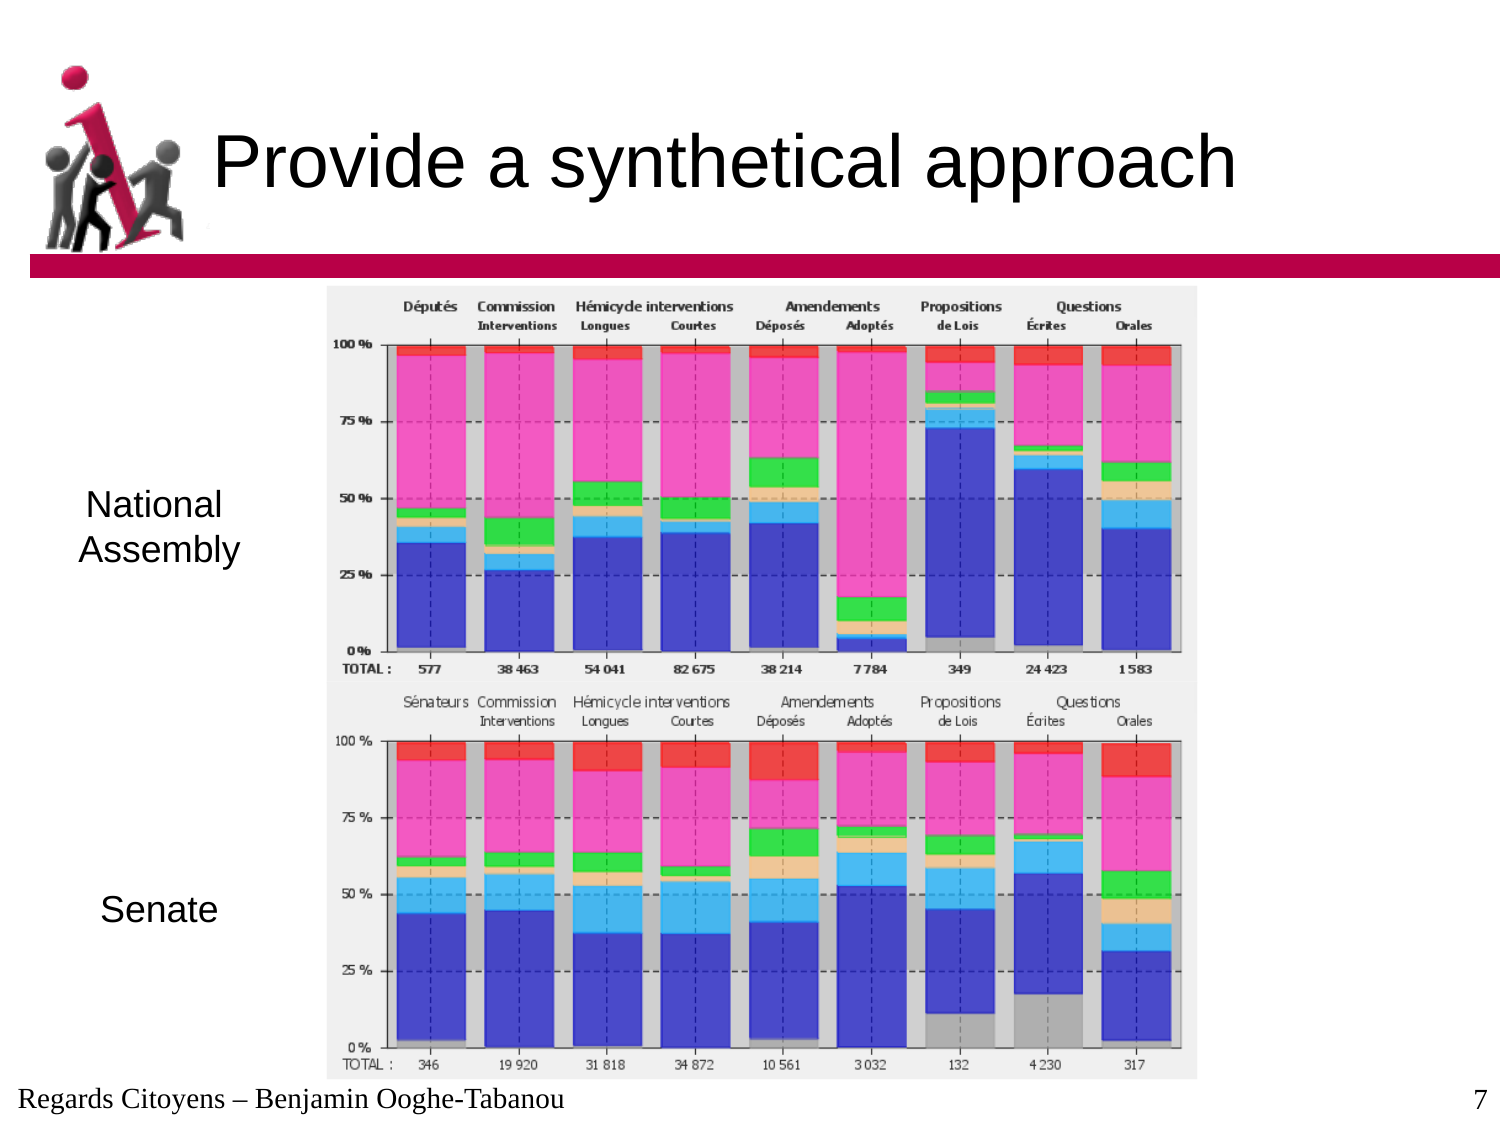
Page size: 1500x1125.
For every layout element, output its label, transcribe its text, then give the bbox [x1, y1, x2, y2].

title Provide a synthetical approach [212, 64, 1500, 258]
picture [29, 61, 210, 254]
picture [318, 277, 1205, 1087]
text_box National Assembly Senate [23, 472, 296, 938]
